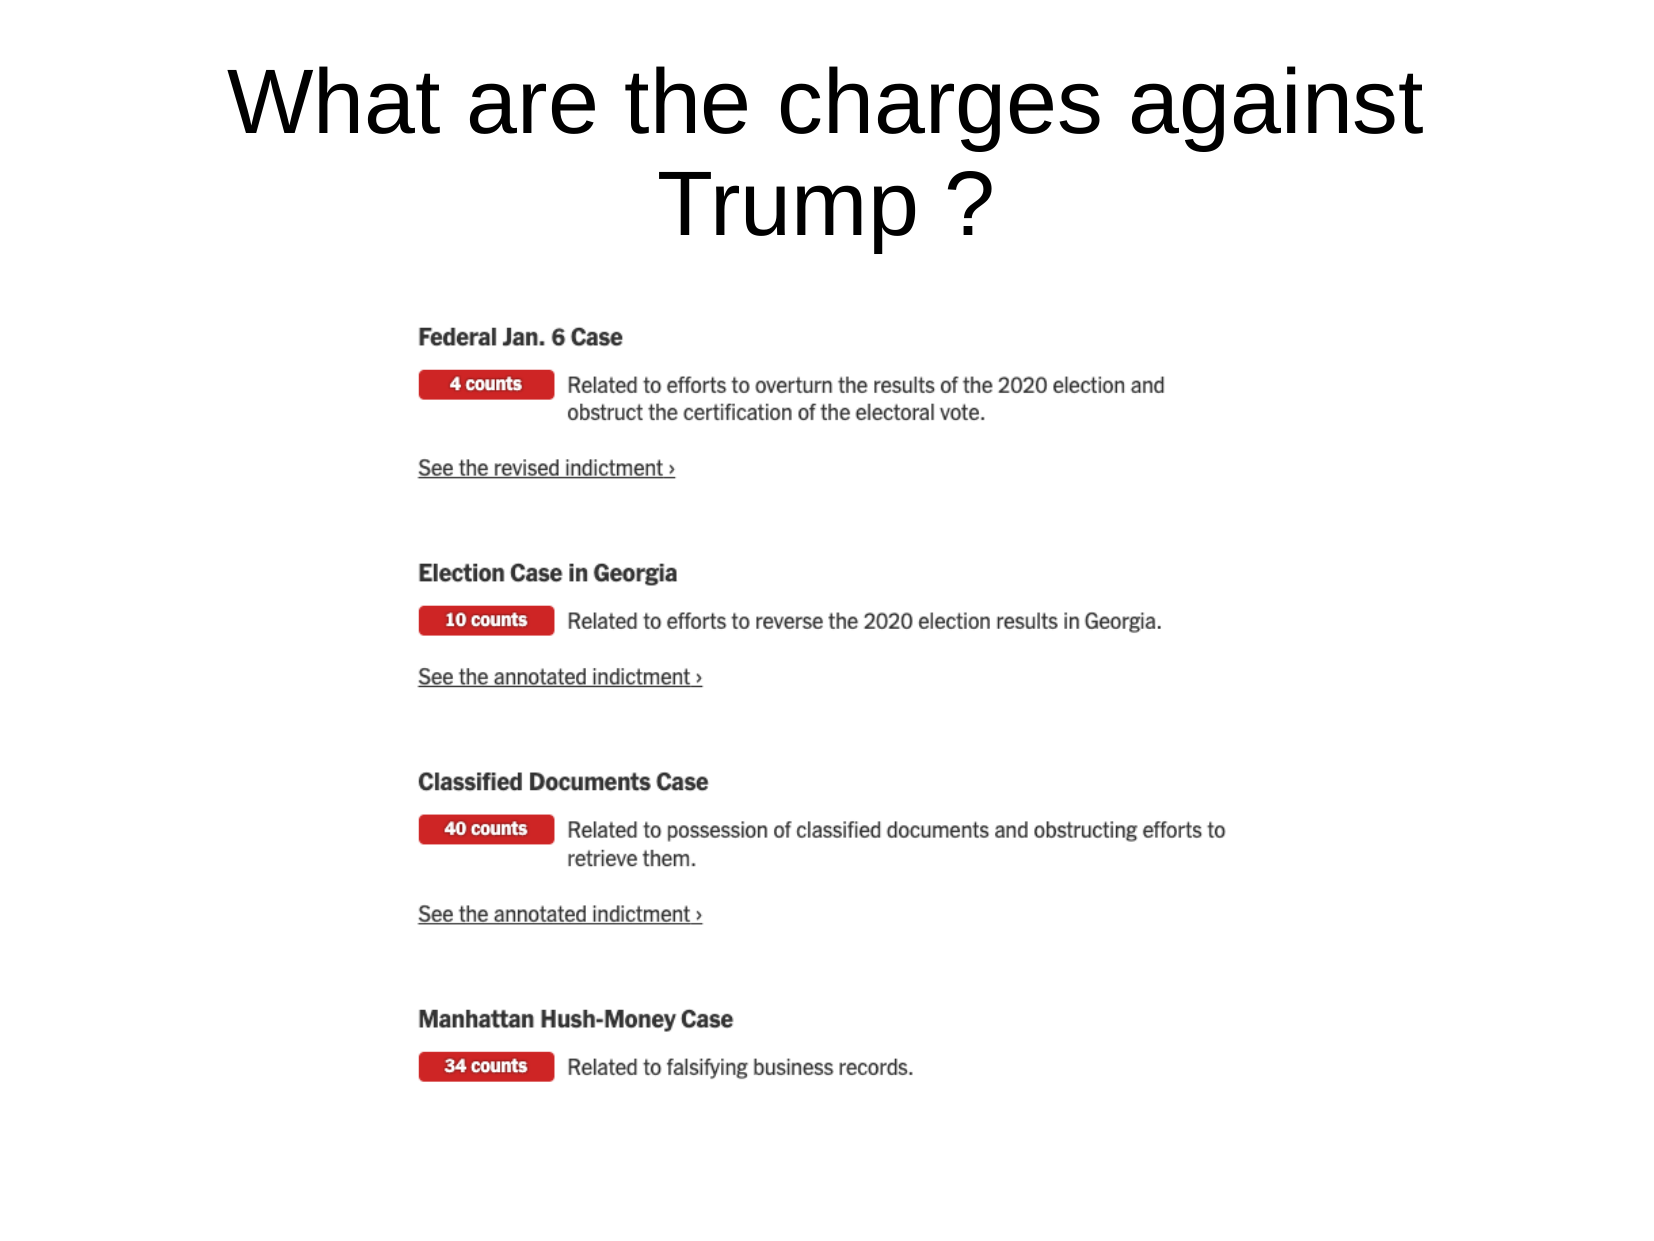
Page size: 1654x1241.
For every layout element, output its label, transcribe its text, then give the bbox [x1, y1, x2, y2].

title What are the charges against Trump ? [82, 49, 1571, 257]
picture [377, 290, 1276, 1109]
